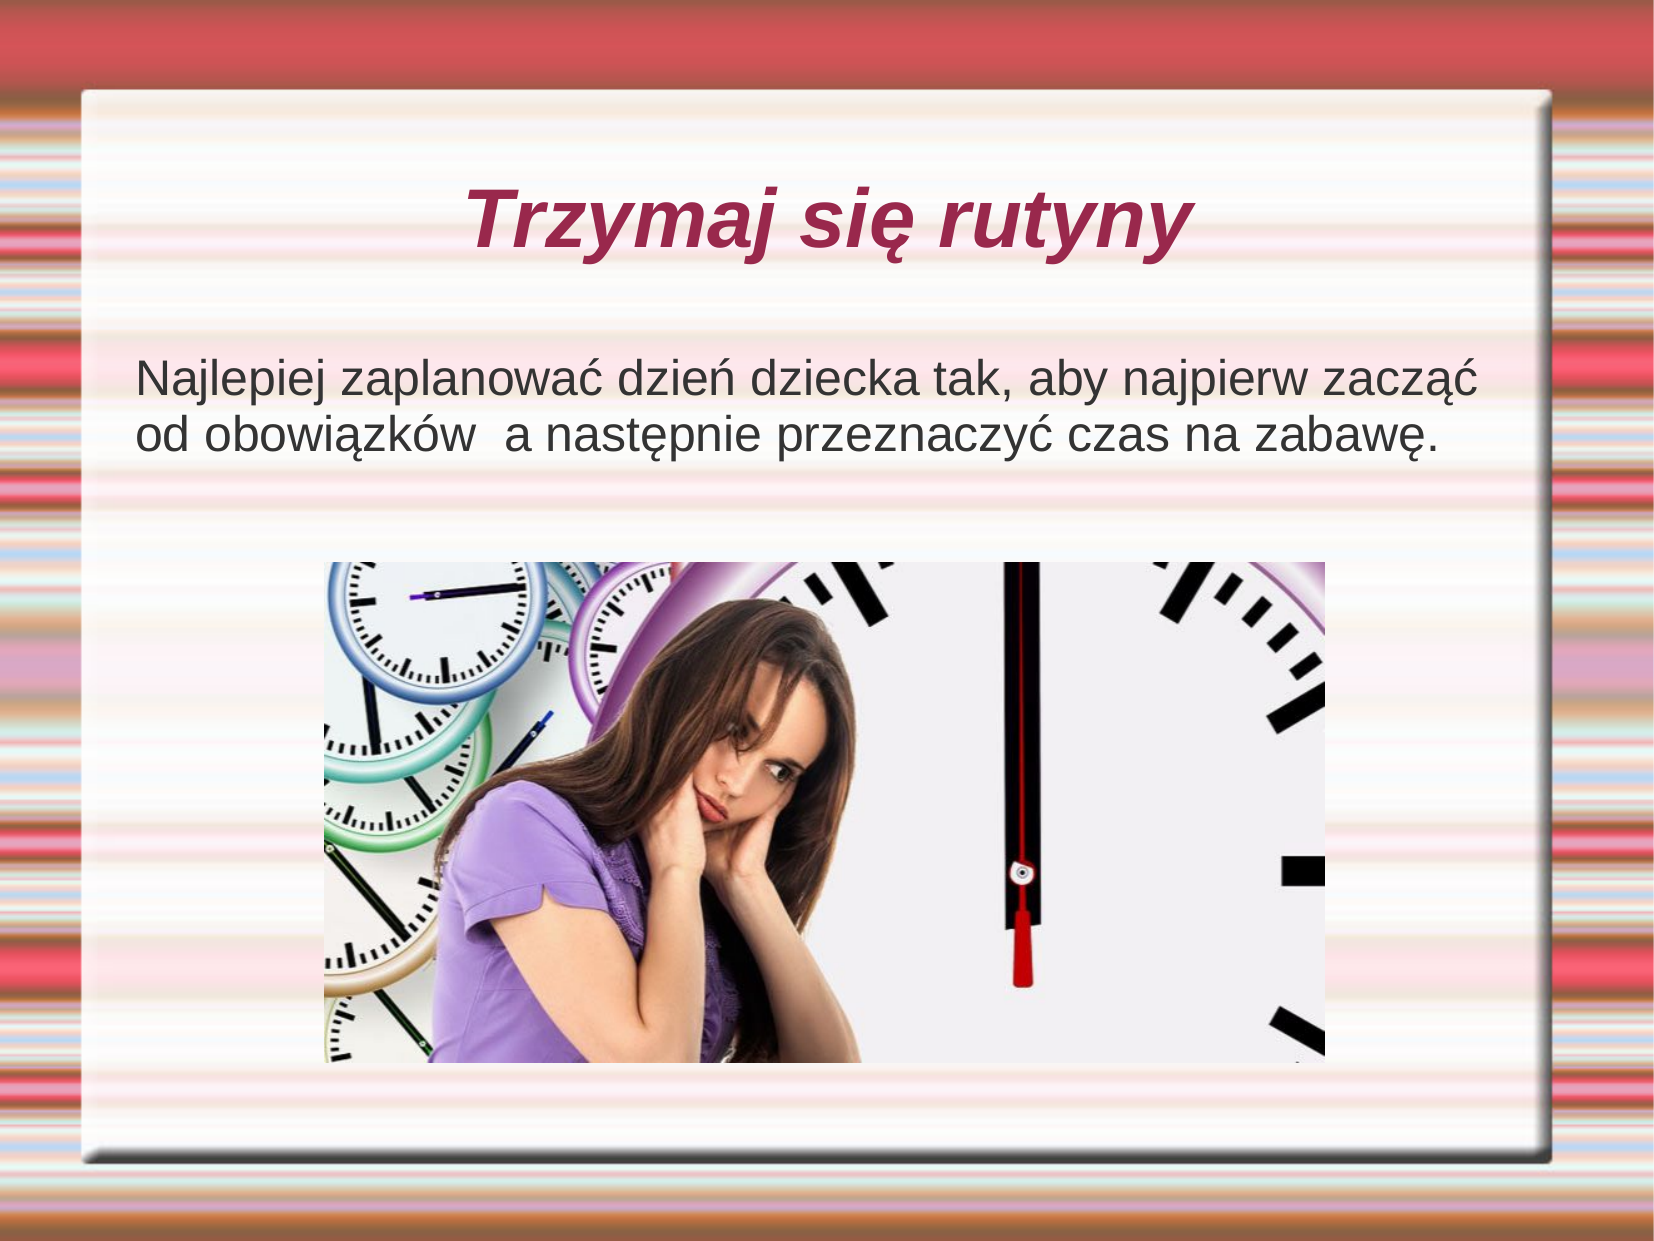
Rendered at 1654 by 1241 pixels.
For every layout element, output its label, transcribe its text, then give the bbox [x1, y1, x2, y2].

picture [0, 0, 1654, 1241]
title Trzymaj się rutyny [121, 114, 1534, 322]
list Najlepiej zaplanować dzień dziecka tak, aby najpierw zacząć od obowiązków a następnie przeznaczyć czas na zabawę. [134, 350, 1516, 1133]
